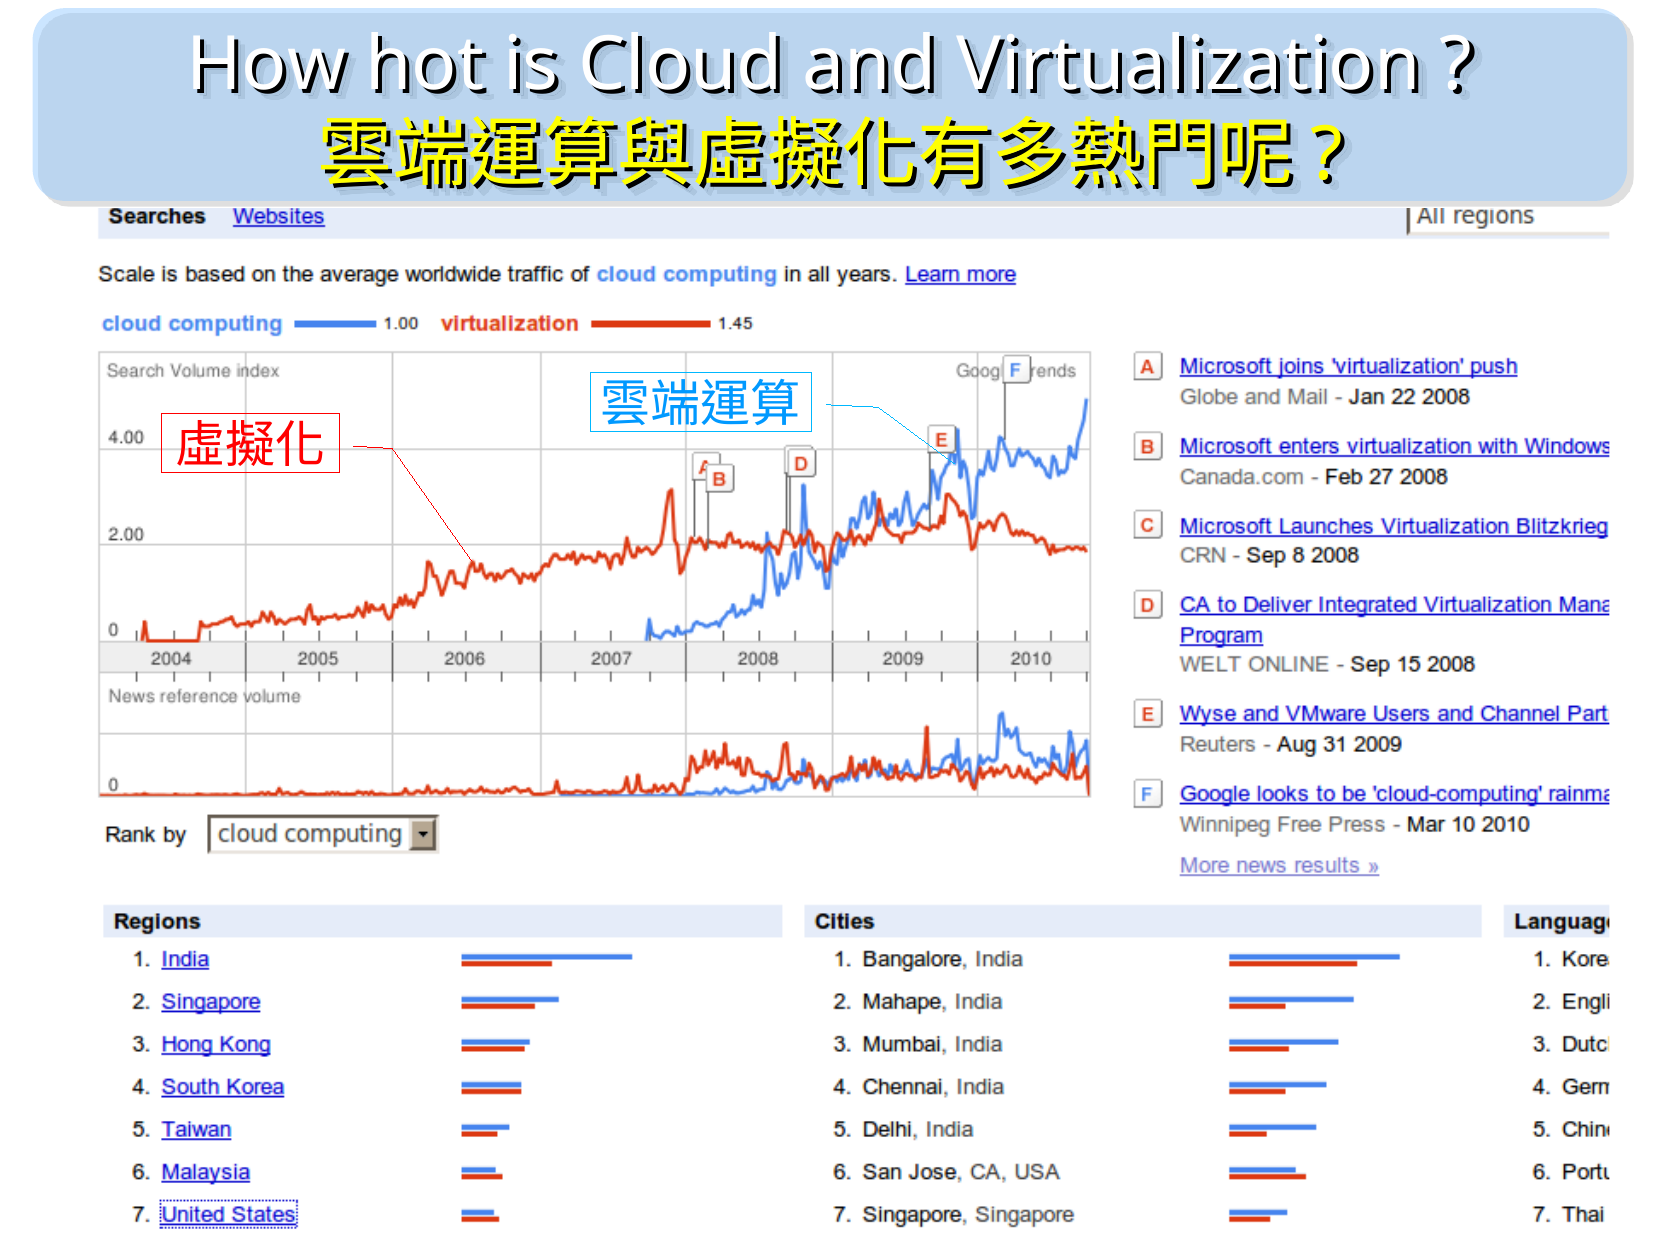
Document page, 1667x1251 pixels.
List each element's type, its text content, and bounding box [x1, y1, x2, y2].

picture [73, 208, 1610, 1238]
text_box How hot is Cloud and Virtualization ? 雲端運算與虛擬化有多熱門呢? [32, 8, 1628, 201]
text_box 雲端運算 [590, 372, 812, 431]
text_box 虛擬化 [162, 413, 339, 473]
